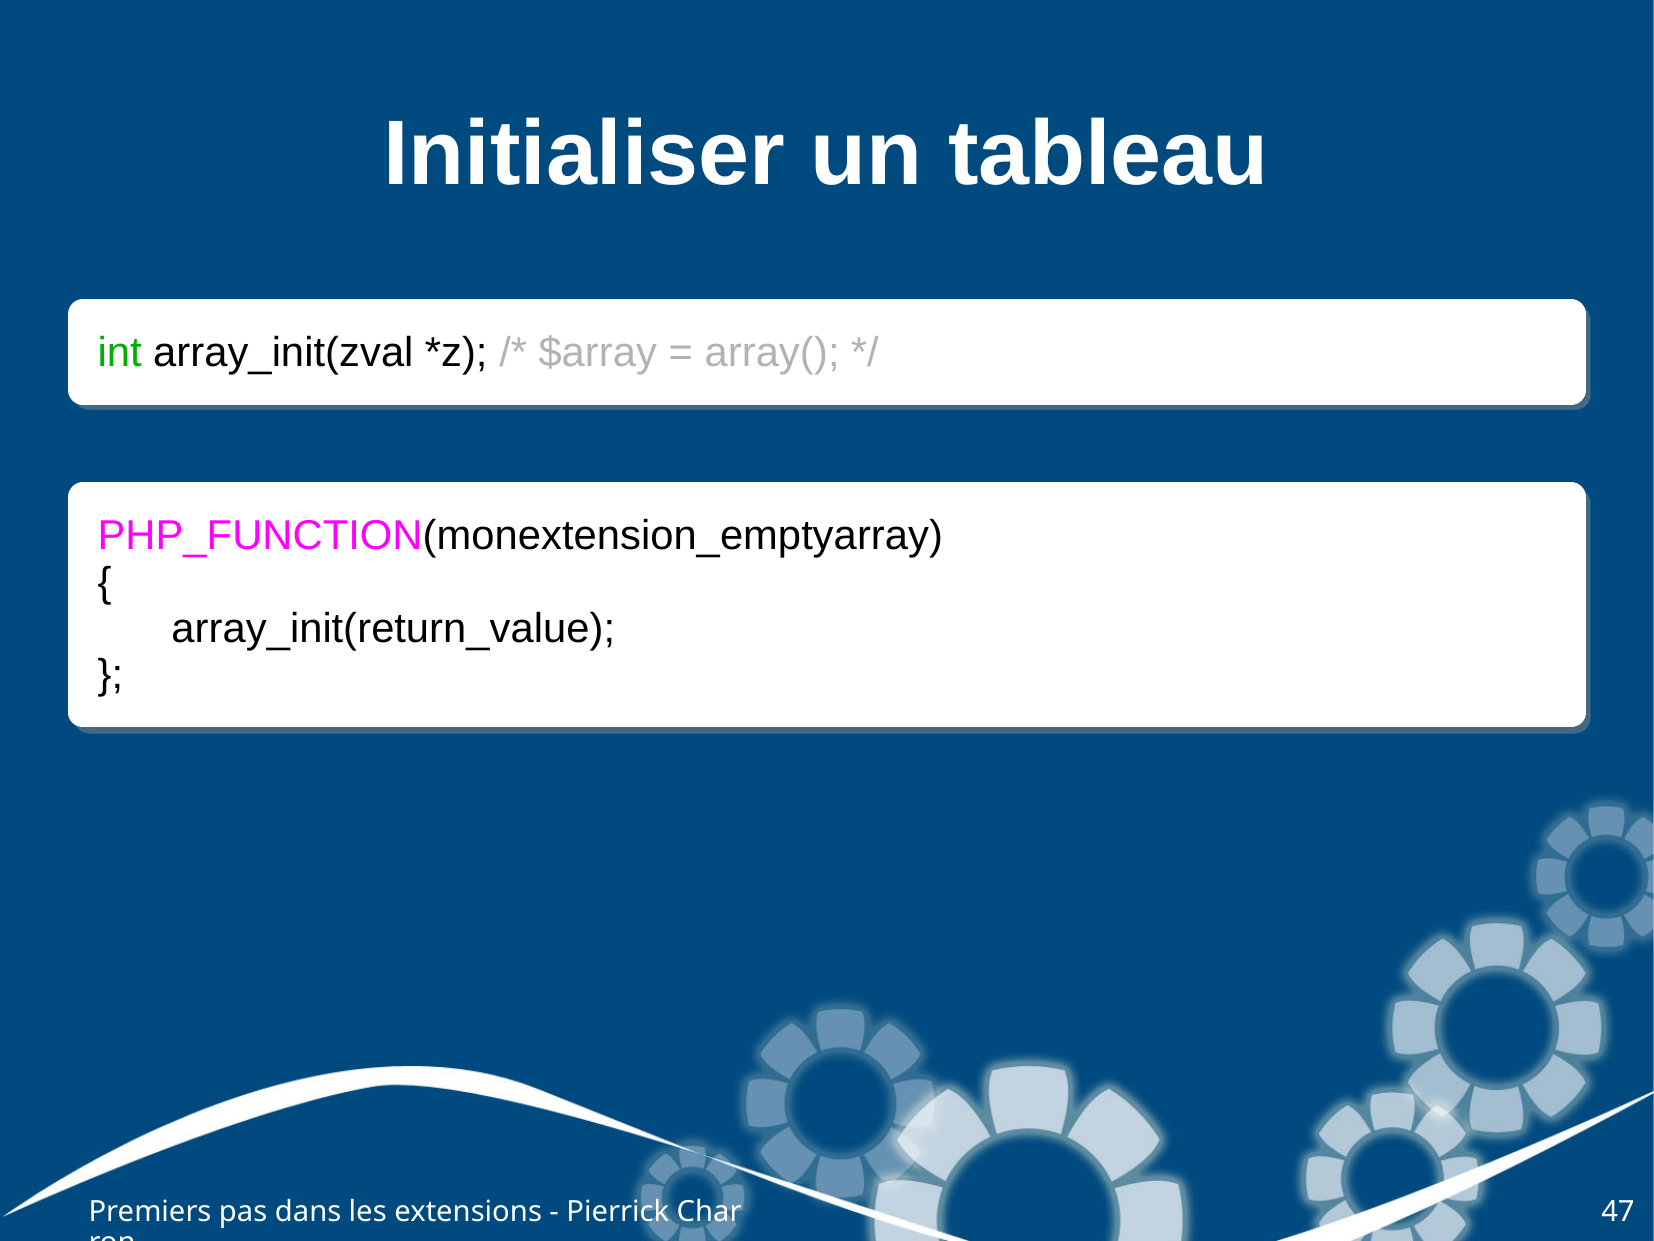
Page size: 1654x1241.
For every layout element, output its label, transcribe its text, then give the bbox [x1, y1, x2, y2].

list int array_init(zval *z); /* $array = array(); */ [82, 313, 1572, 391]
title Initialiser un tableau [82, 49, 1571, 257]
picture [0, 0, 1654, 1241]
list PHP_FUNCTION(monextension_emptyarray) { array_init(return_value); }; [82, 497, 1572, 713]
